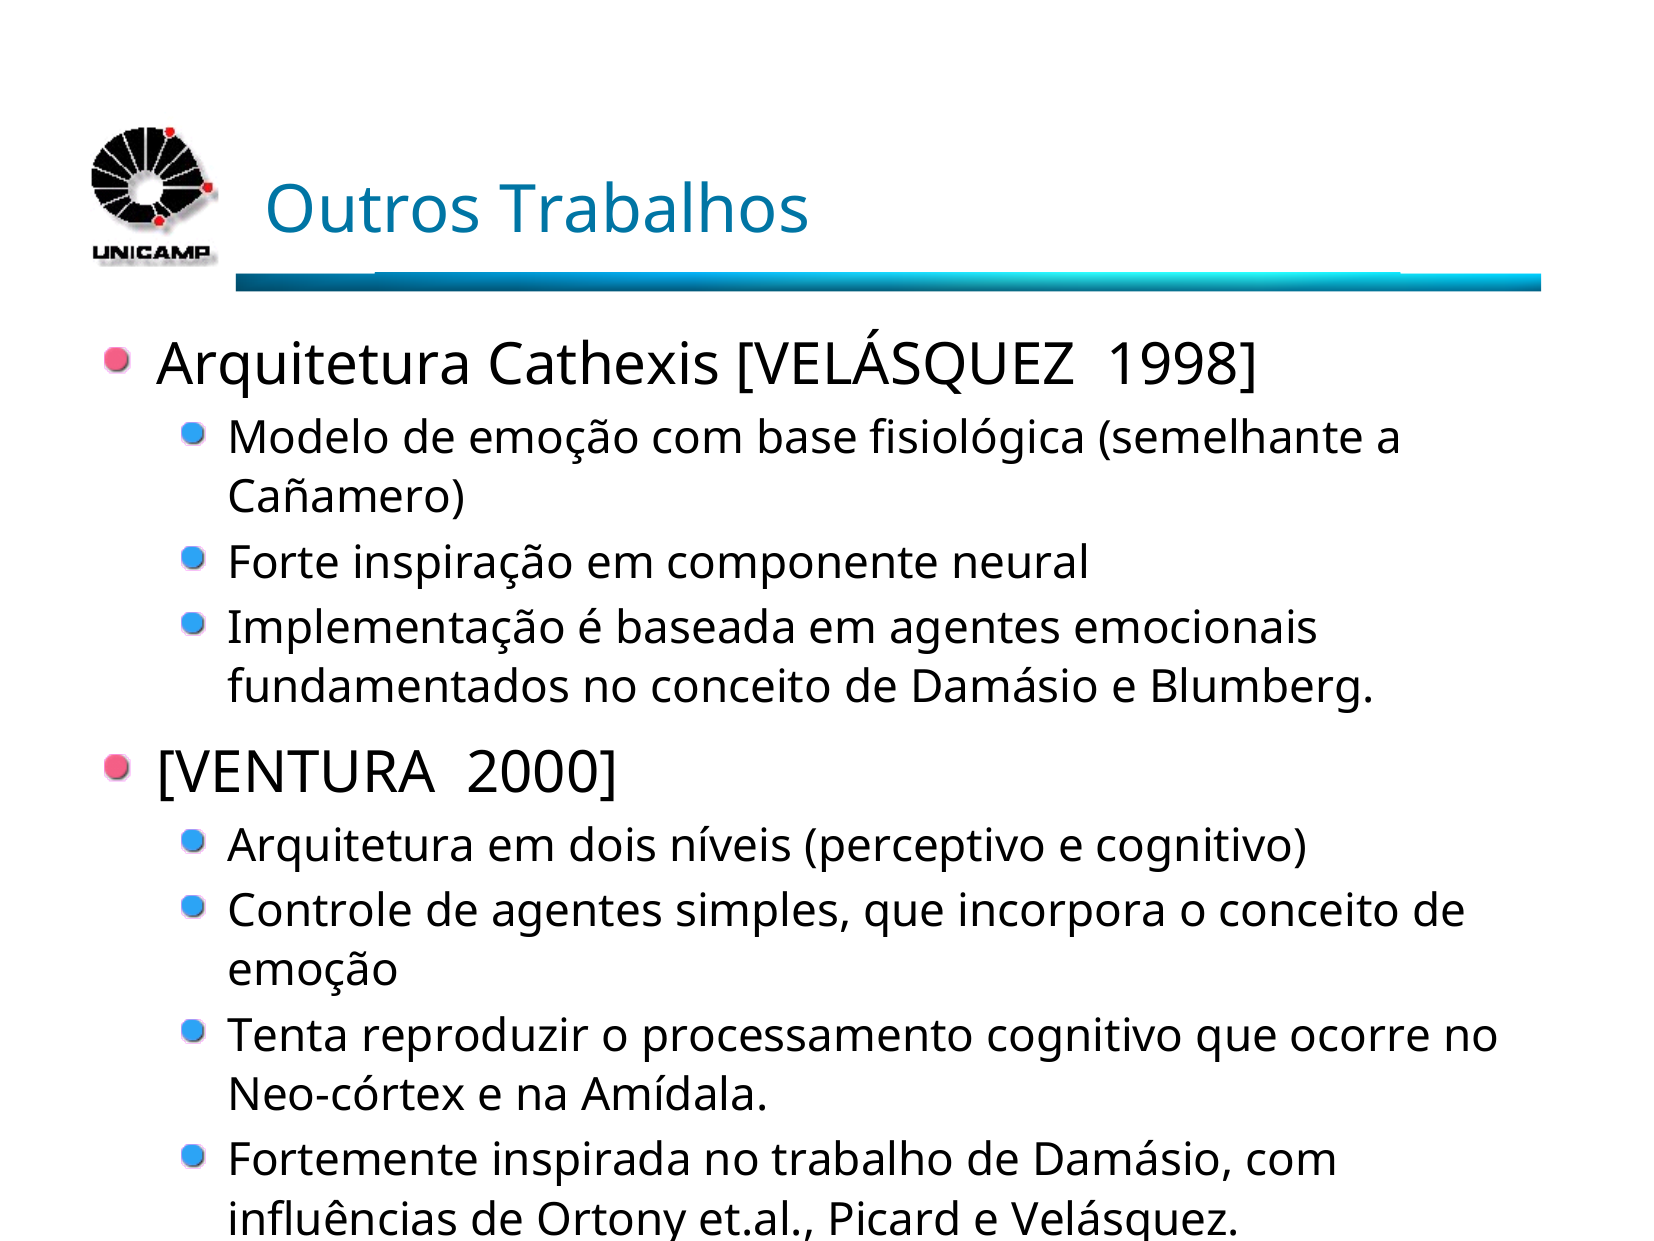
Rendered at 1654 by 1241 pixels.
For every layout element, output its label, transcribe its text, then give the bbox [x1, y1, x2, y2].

list Arquitetura Cathexis [VELÁSQUEZ 1998] Modelo de emoção com base fisiológica (semelhante a Cañamero) Forte inspiração em componente neural Implementação é baseada em agentes emocionais fundamentados no conceito de Damásio e Blumberg. [VENTURA 2000] Arquitetura em dois níveis (perceptivo e cognitivo) Controle de agentes simples, que incorpora o conceito de emoção Tenta reproduzir o processamento cognitivo que ocorre no Neo-córtex e na Amídala. Fortemente inspirada no trabalho de Damásio, com influências de Ortony et.al., Picard e Velásquez. [85, 324, 1565, 1093]
picture [125, 272, 1654, 295]
picture [180, 1143, 207, 1170]
title Outros Trabalhos [264, 42, 1534, 250]
